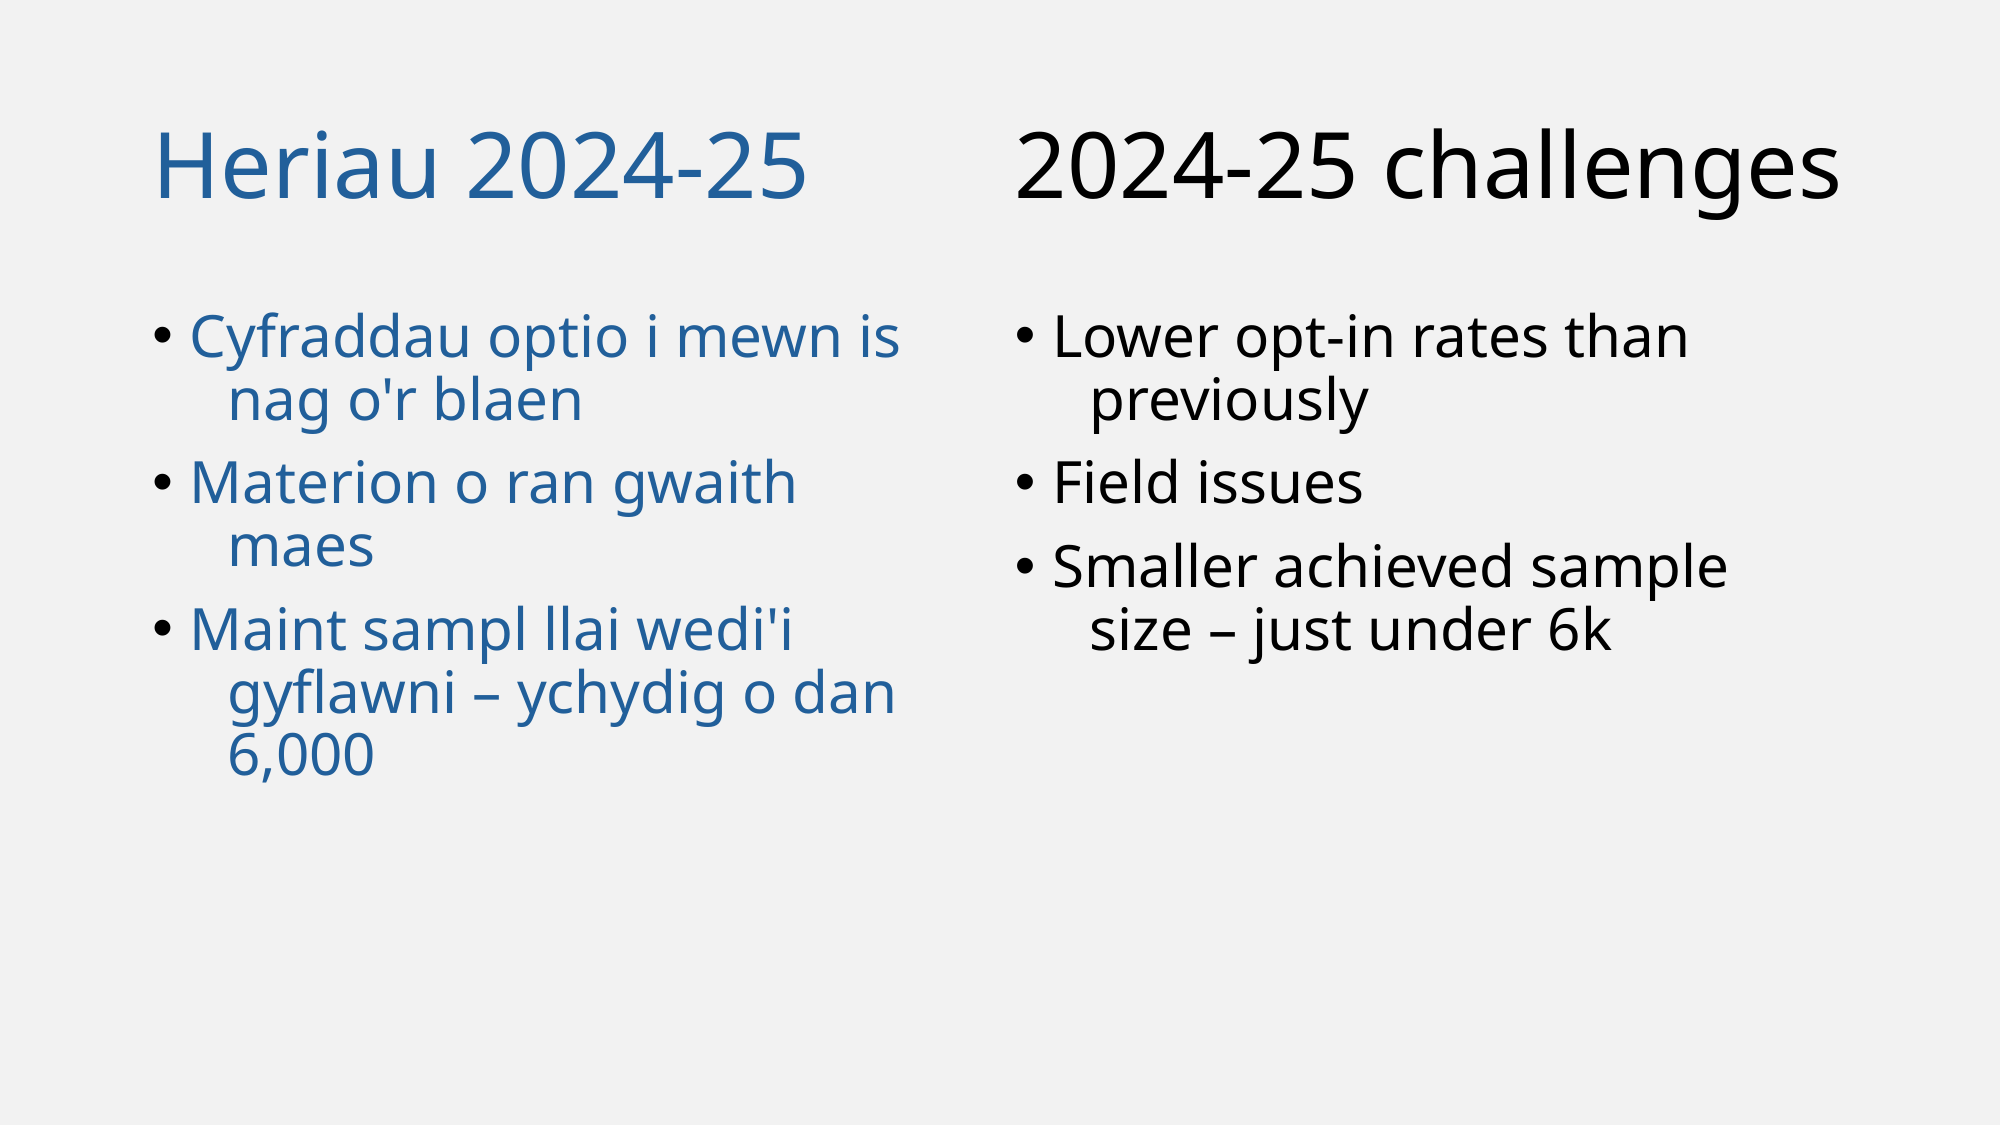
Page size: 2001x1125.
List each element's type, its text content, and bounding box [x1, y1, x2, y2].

title 2024-25 challenges [999, 59, 1863, 278]
list Lower opt-in rates than previously Field issues Smaller achieved sample size – just under 6k [999, 299, 1863, 1014]
text_box Heriau 2024-25 [137, 59, 959, 278]
text_box Cyfraddau optio i mewn is nag o'r blaen Materion o ran gwaith maes Maint sampl llai wedi'i gyflawni – ychydig o dan 6,000 [137, 299, 959, 1014]
